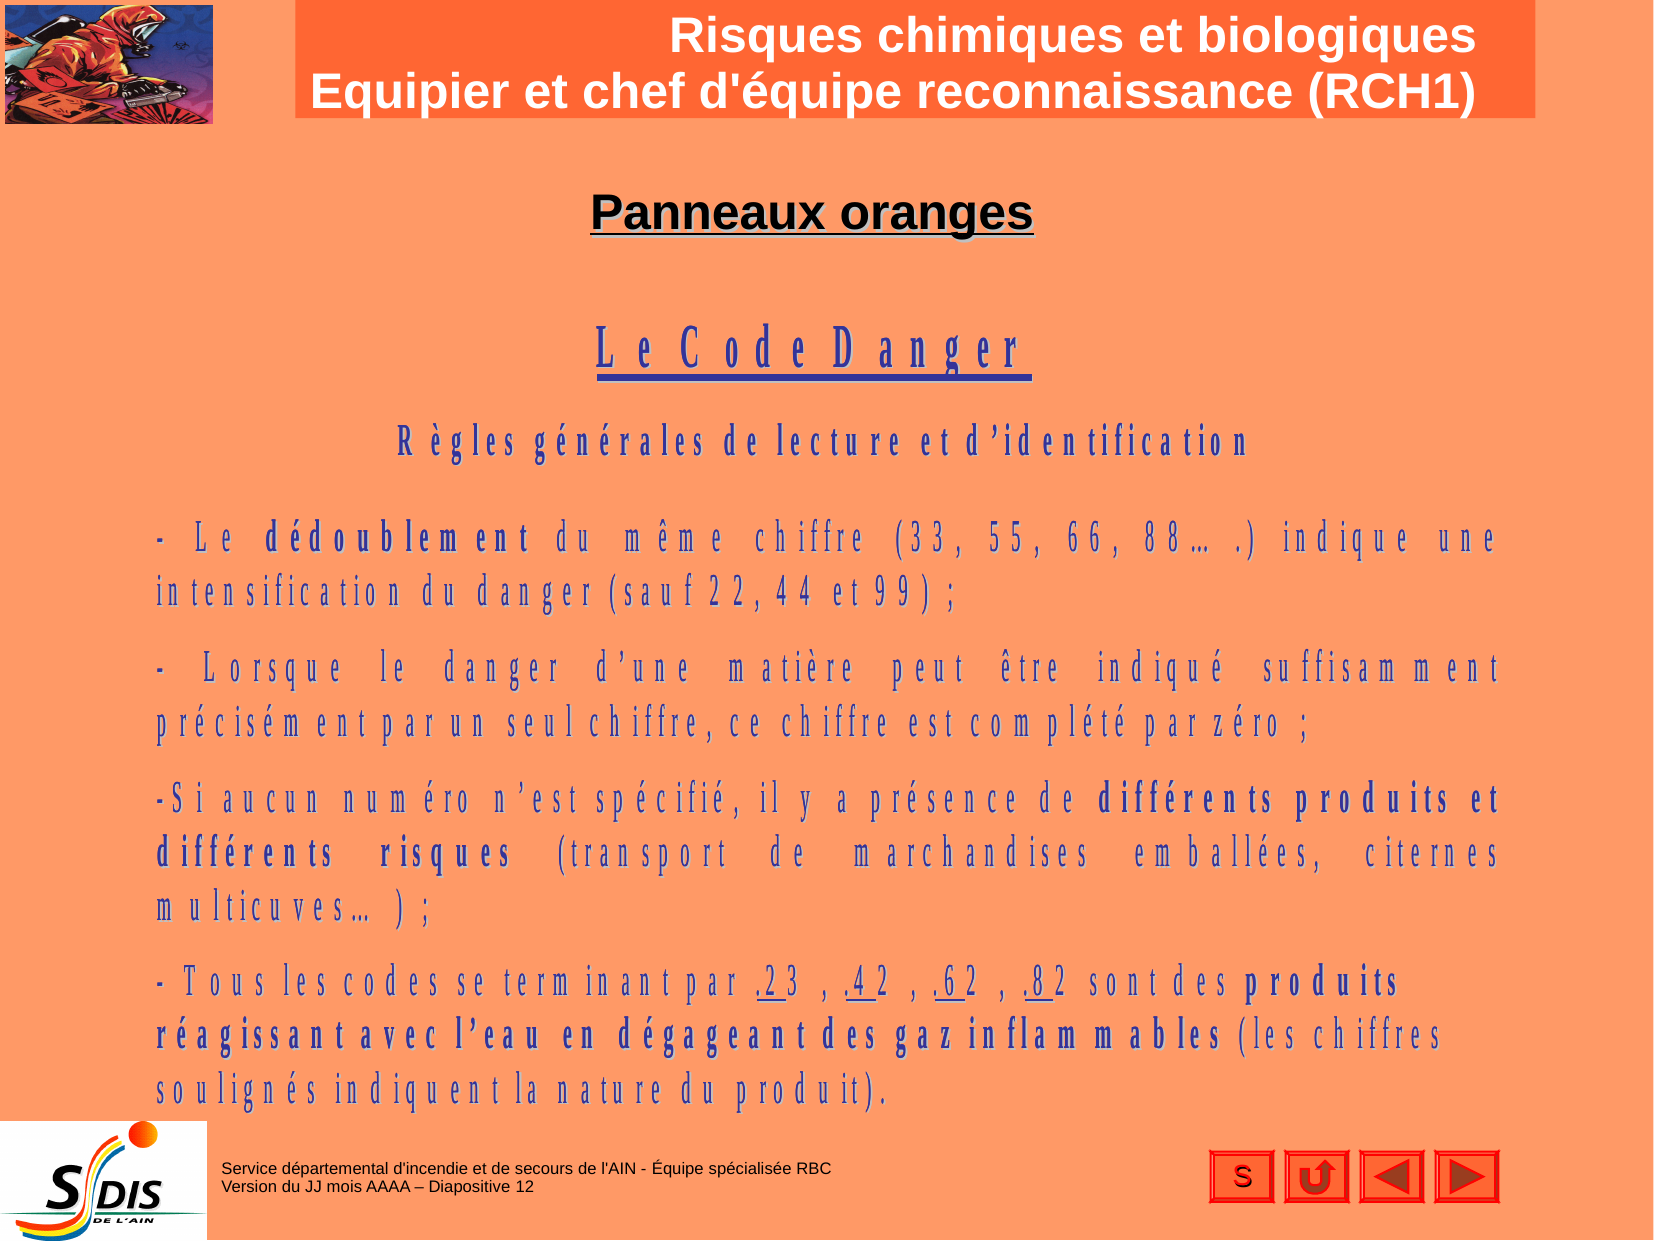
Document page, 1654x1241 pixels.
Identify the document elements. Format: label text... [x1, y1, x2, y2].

picture [5, 5, 213, 124]
text_box S [1217, 1151, 1267, 1200]
text_box [1437, 1151, 1499, 1202]
text_box [1212, 1151, 1274, 1202]
text_box [1287, 1151, 1349, 1202]
picture [0, 287, 1565, 1241]
text_box [1362, 1151, 1424, 1202]
text_box Panneaux oranges [118, 177, 1506, 287]
